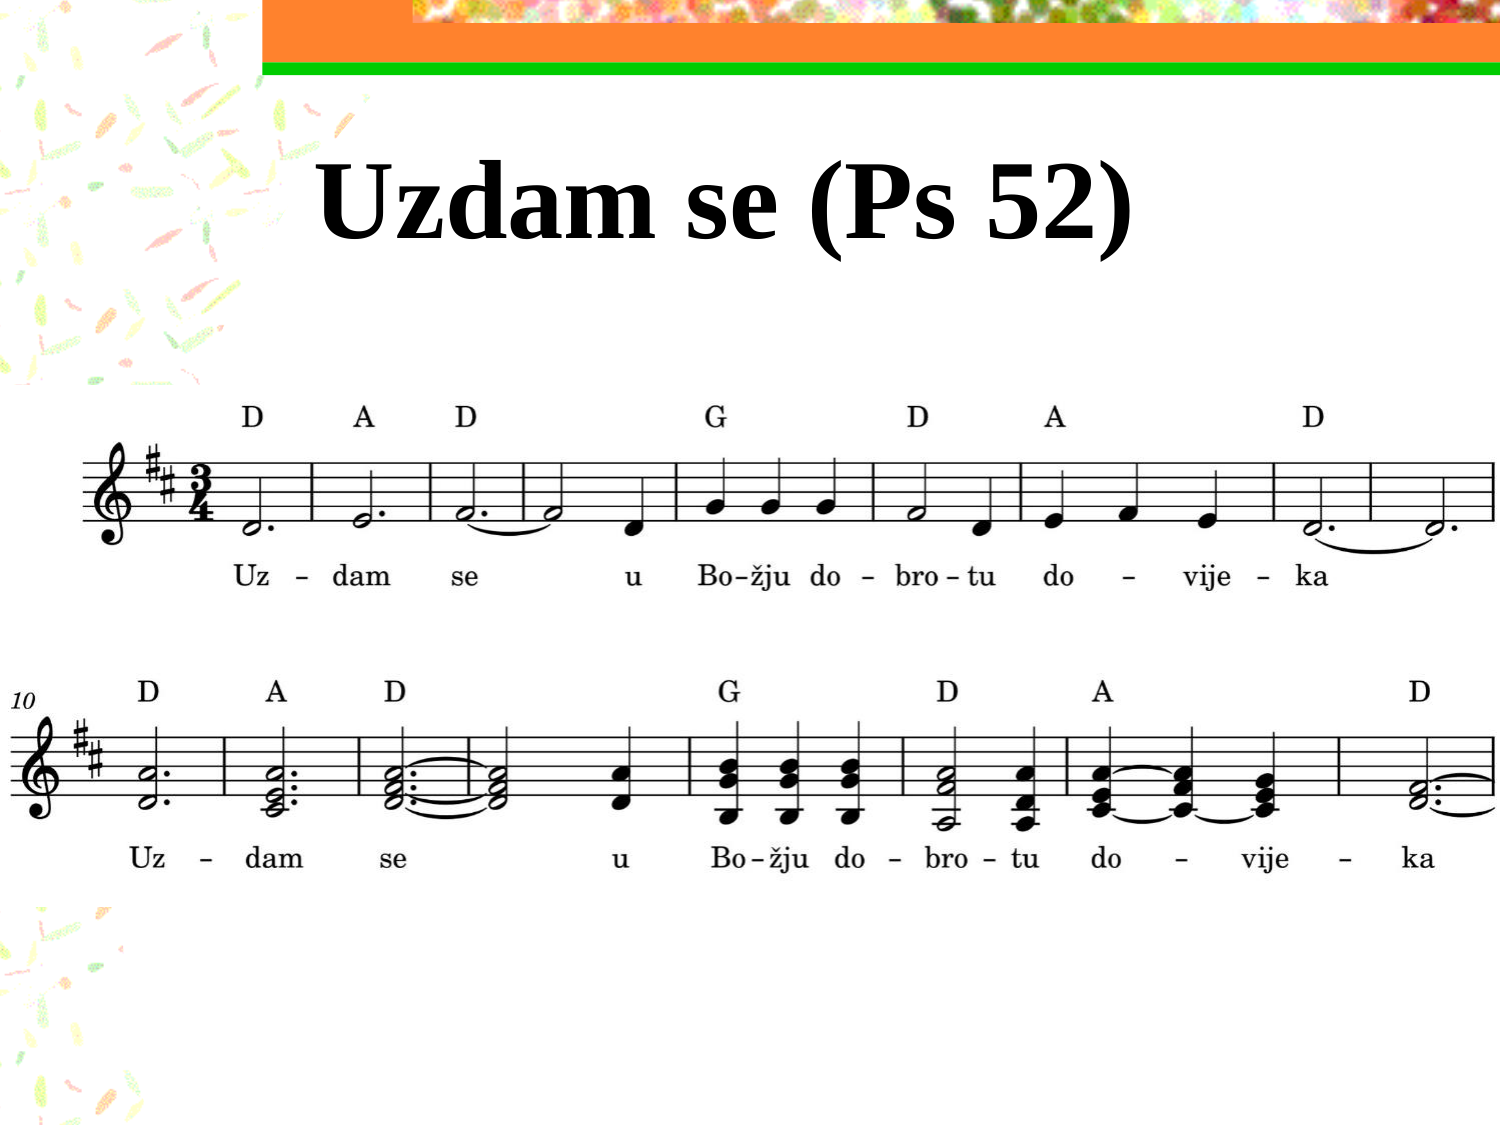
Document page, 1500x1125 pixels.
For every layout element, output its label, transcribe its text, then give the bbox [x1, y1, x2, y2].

picture [0, 0, 1500, 1125]
picture [412, 0, 1500, 23]
text_box Uzdam se (Ps 52) [87, 99, 1363, 288]
